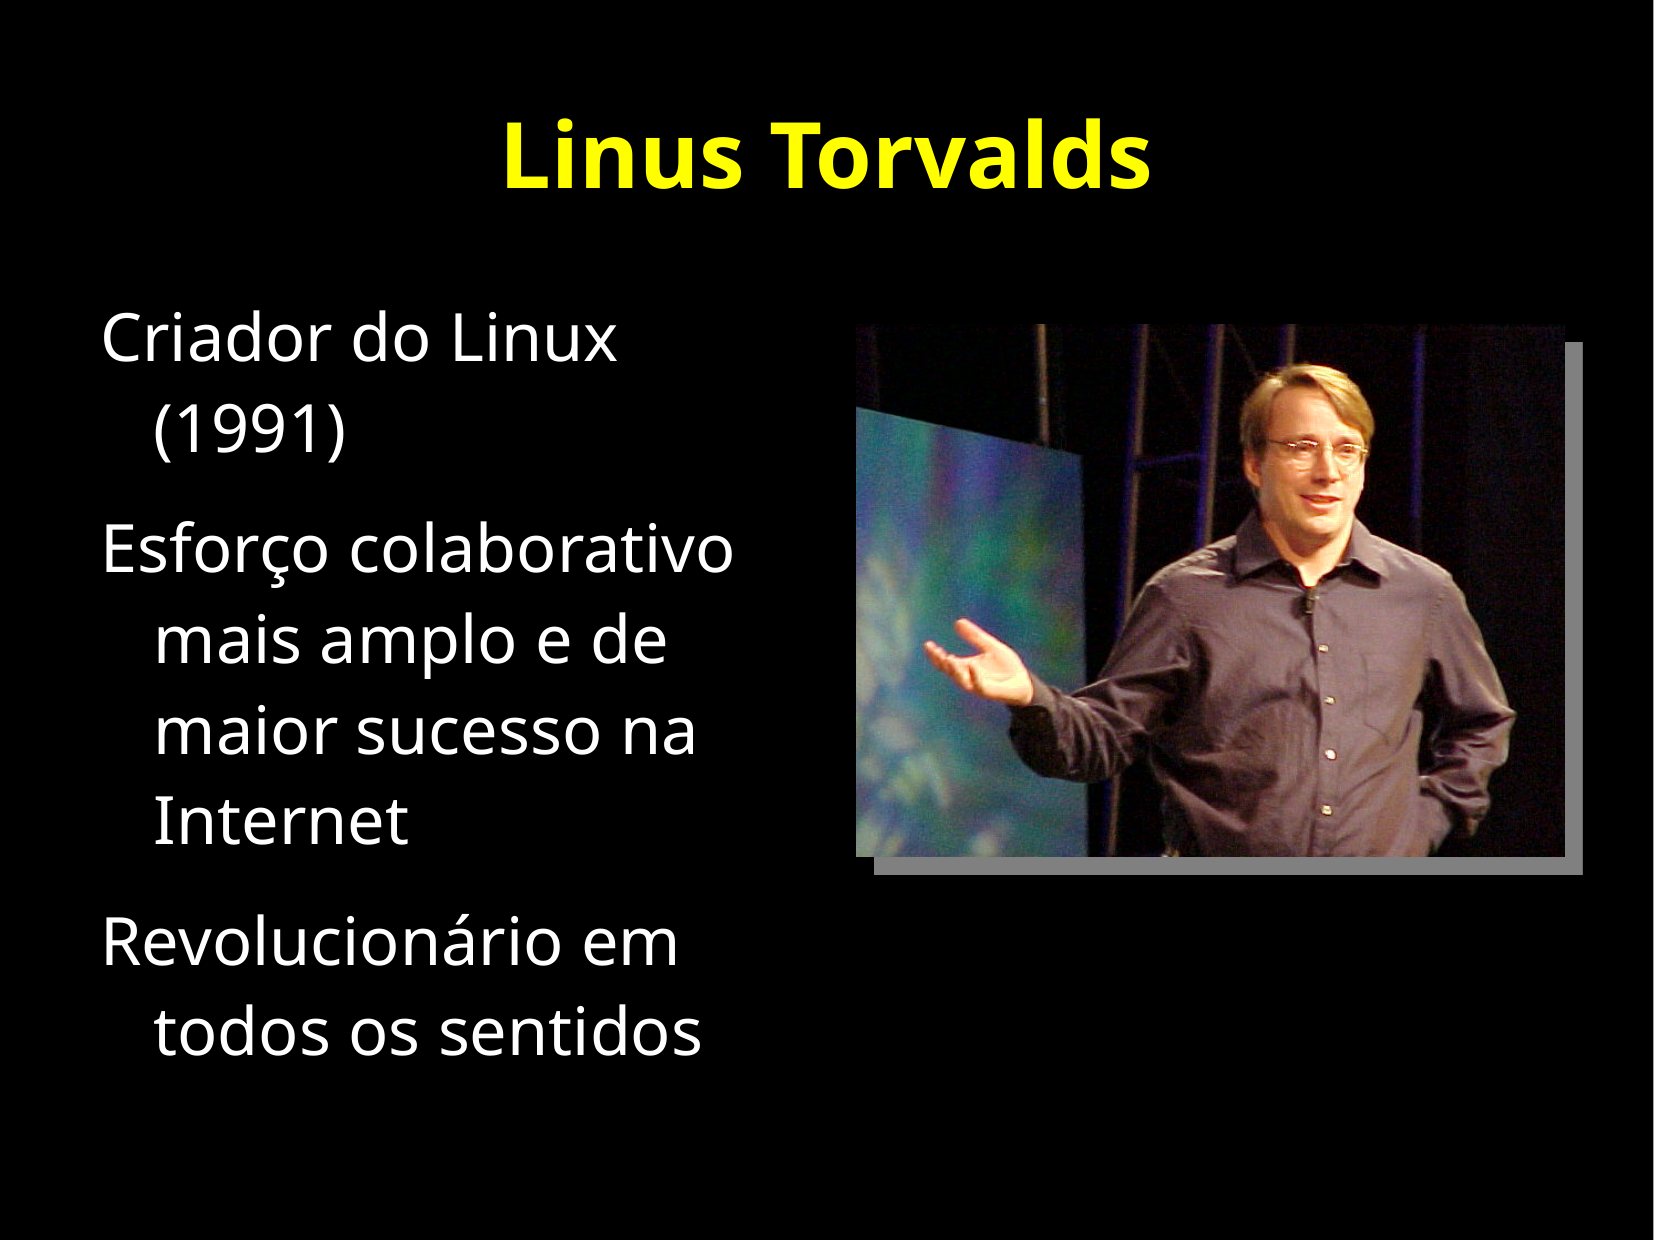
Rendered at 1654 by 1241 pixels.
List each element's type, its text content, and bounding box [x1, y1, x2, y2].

picture [856, 324, 1565, 857]
title Linus Torvalds [82, 24, 1571, 282]
list Criador do Linux (1991) Esforço colaborativo mais amplo e de maior sucesso na Internet Revolucionário em todos os sentidos [82, 290, 809, 1109]
